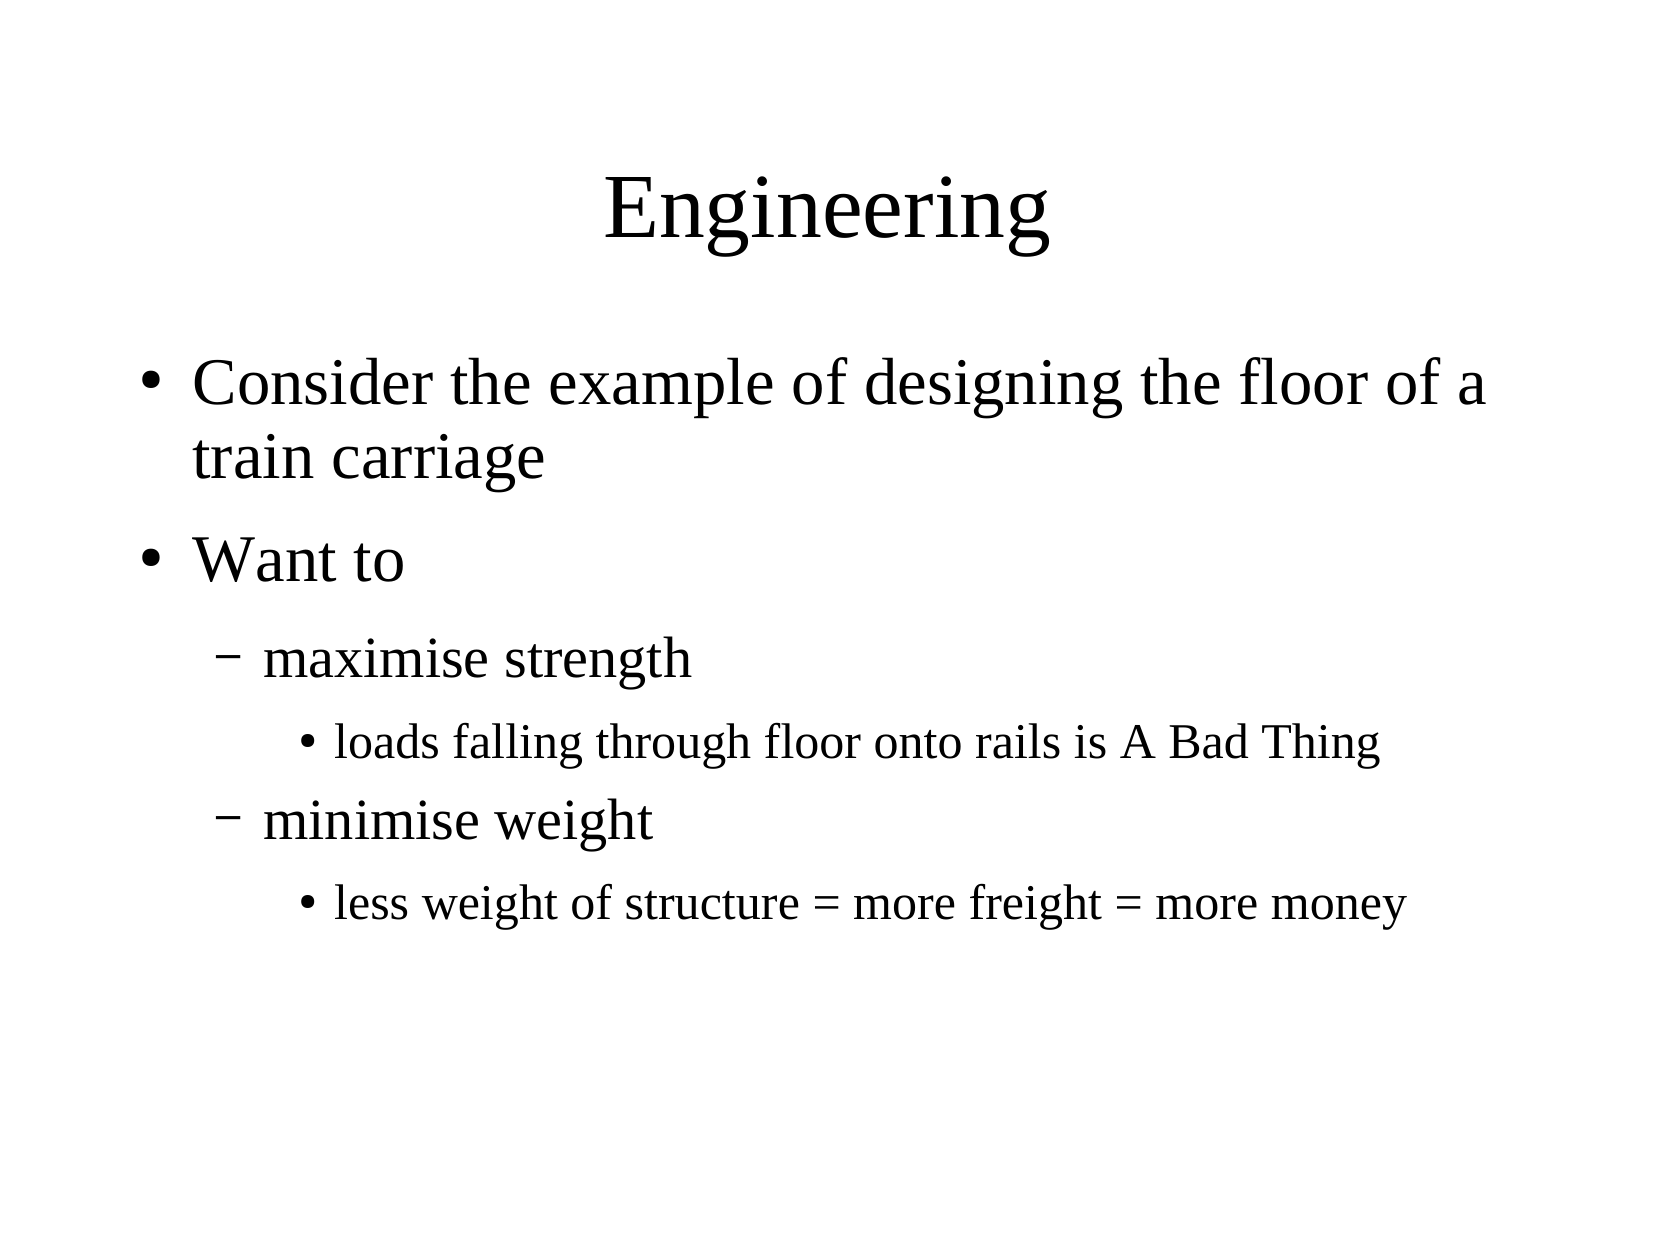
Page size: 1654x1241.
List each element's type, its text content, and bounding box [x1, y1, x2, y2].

list Consider the example of designing the floor of a train carriage Want to maximise strength loads falling through floor onto rails is A Bad Thing minimise weight less weight of structure = more freight = more money [121, 344, 1534, 1127]
title Engineering [121, 102, 1534, 311]
